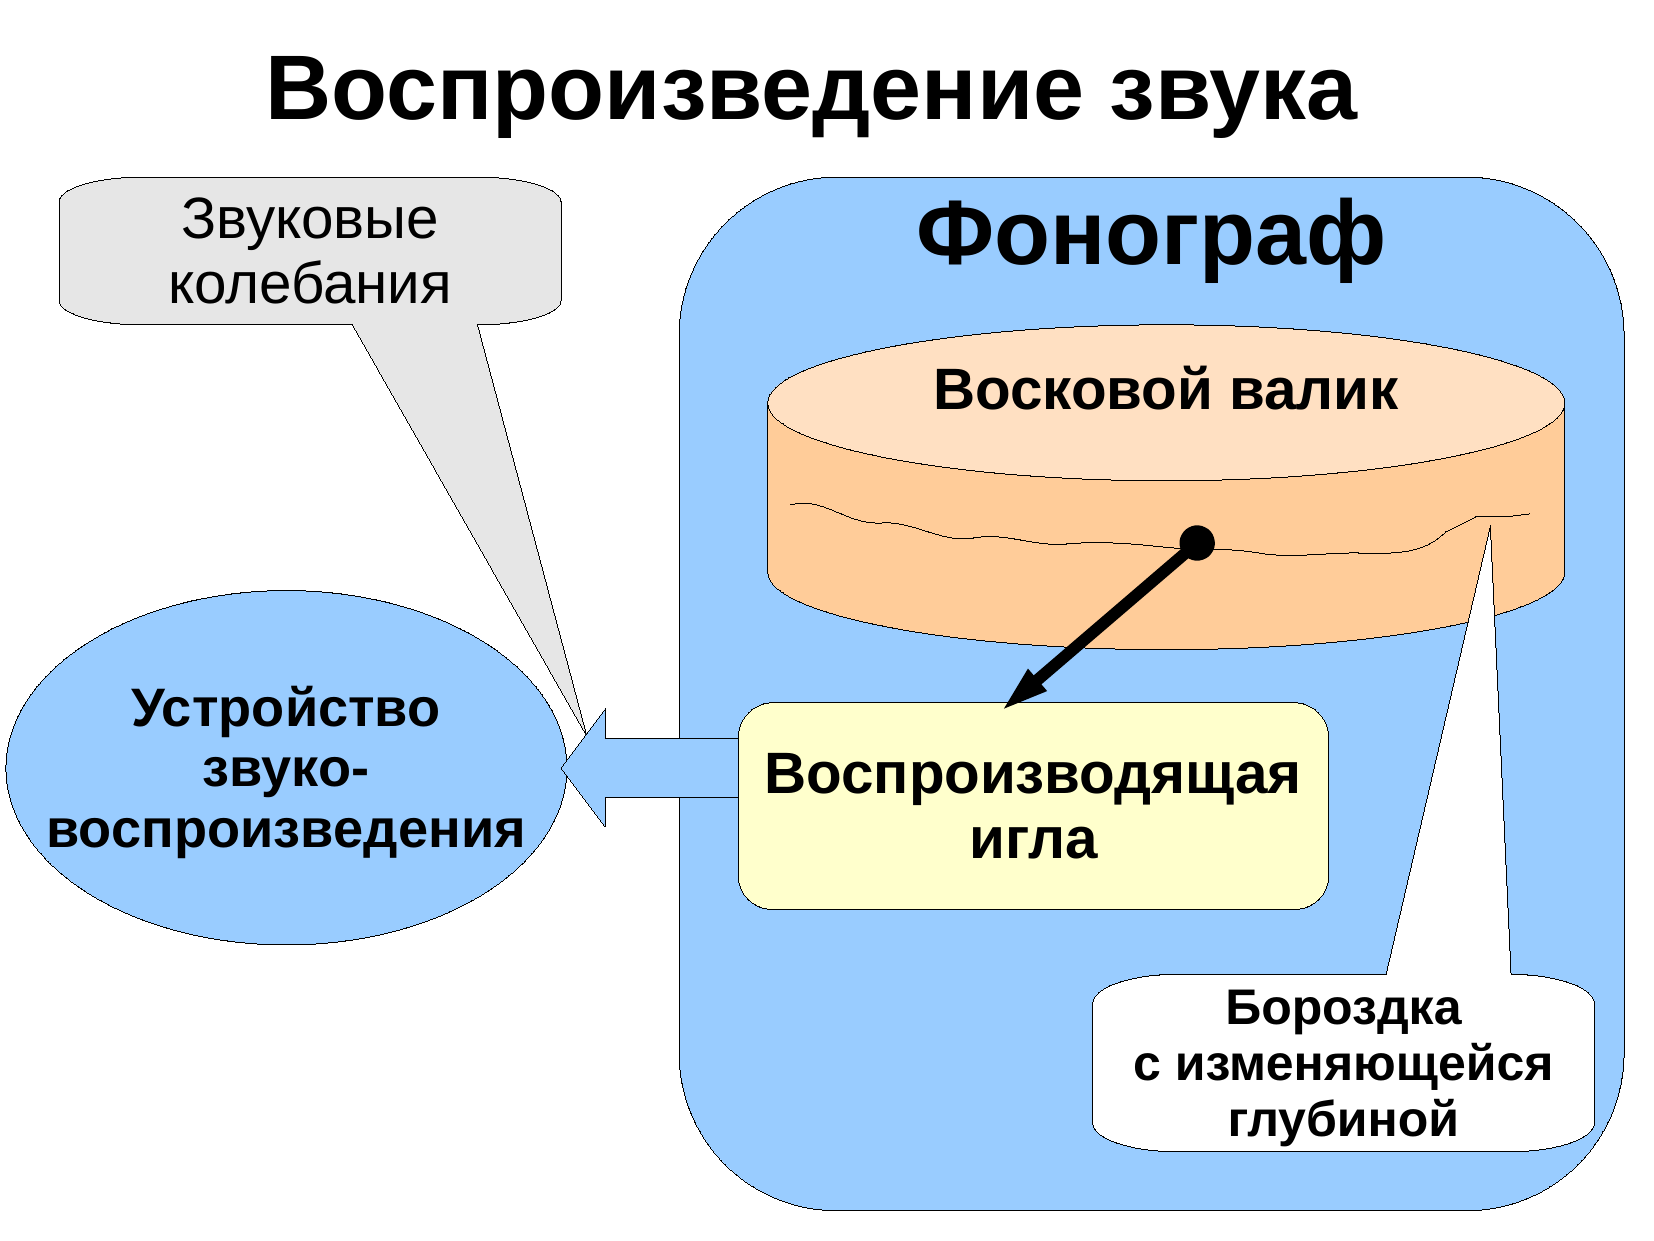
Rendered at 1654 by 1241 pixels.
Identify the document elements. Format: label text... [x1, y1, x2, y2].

text_box Восковой валик [767, 405, 1565, 650]
text_box Звуковые колебания [59, 177, 587, 734]
text_box Устройство звуко- воспроизведения [5, 590, 567, 945]
text_box [561, 708, 739, 827]
text_box Фонограф [679, 177, 1625, 1211]
text_box Воспроизведение звука [59, 29, 1565, 147]
text_box Воспроизводящая игла [738, 702, 1329, 910]
text_box Бороздка с изменяющейся глубиной [1092, 525, 1595, 1152]
